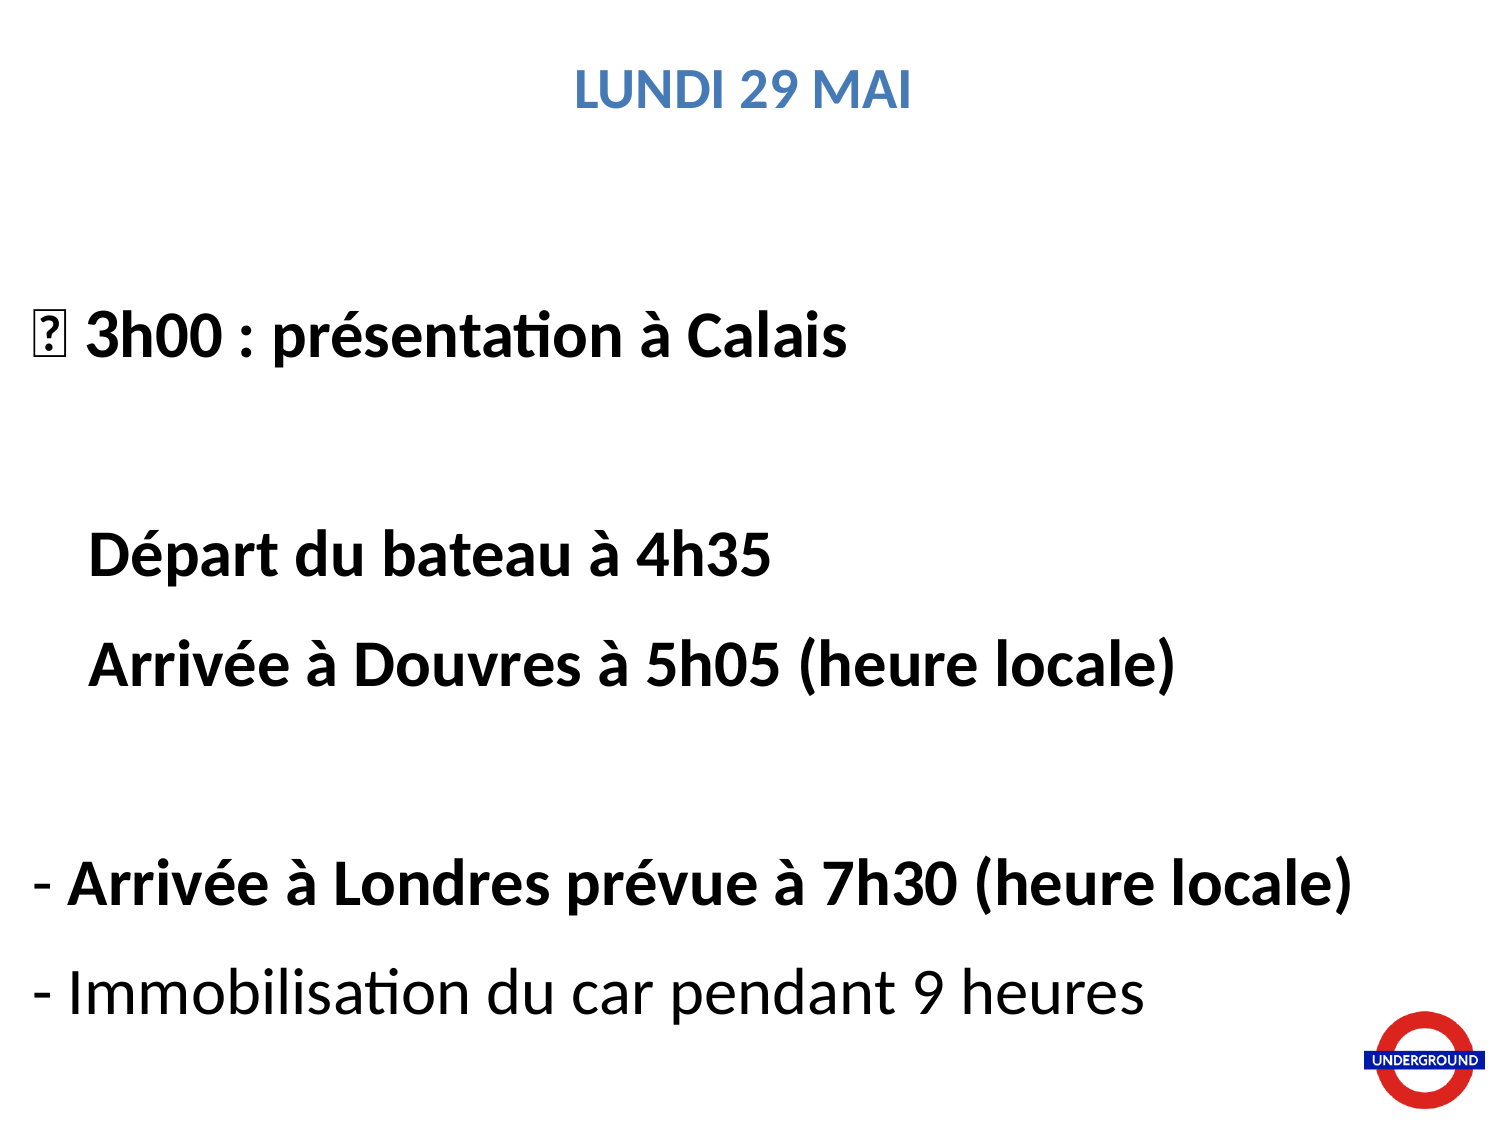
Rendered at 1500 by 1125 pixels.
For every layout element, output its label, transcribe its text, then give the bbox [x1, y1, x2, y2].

picture [1364, 1011, 1485, 1110]
title LUNDI 29 MAI [501, 42, 987, 138]
list  3h00 : présentation à Calais Départ du bateau à 4h35 Arrivée à Douvres à 5h05 (heure locale) - Arrivée à Londres prévue à 7h30 (heure locale) - Immobilisation du car pendant 9 heures [17, 278, 1424, 1125]
